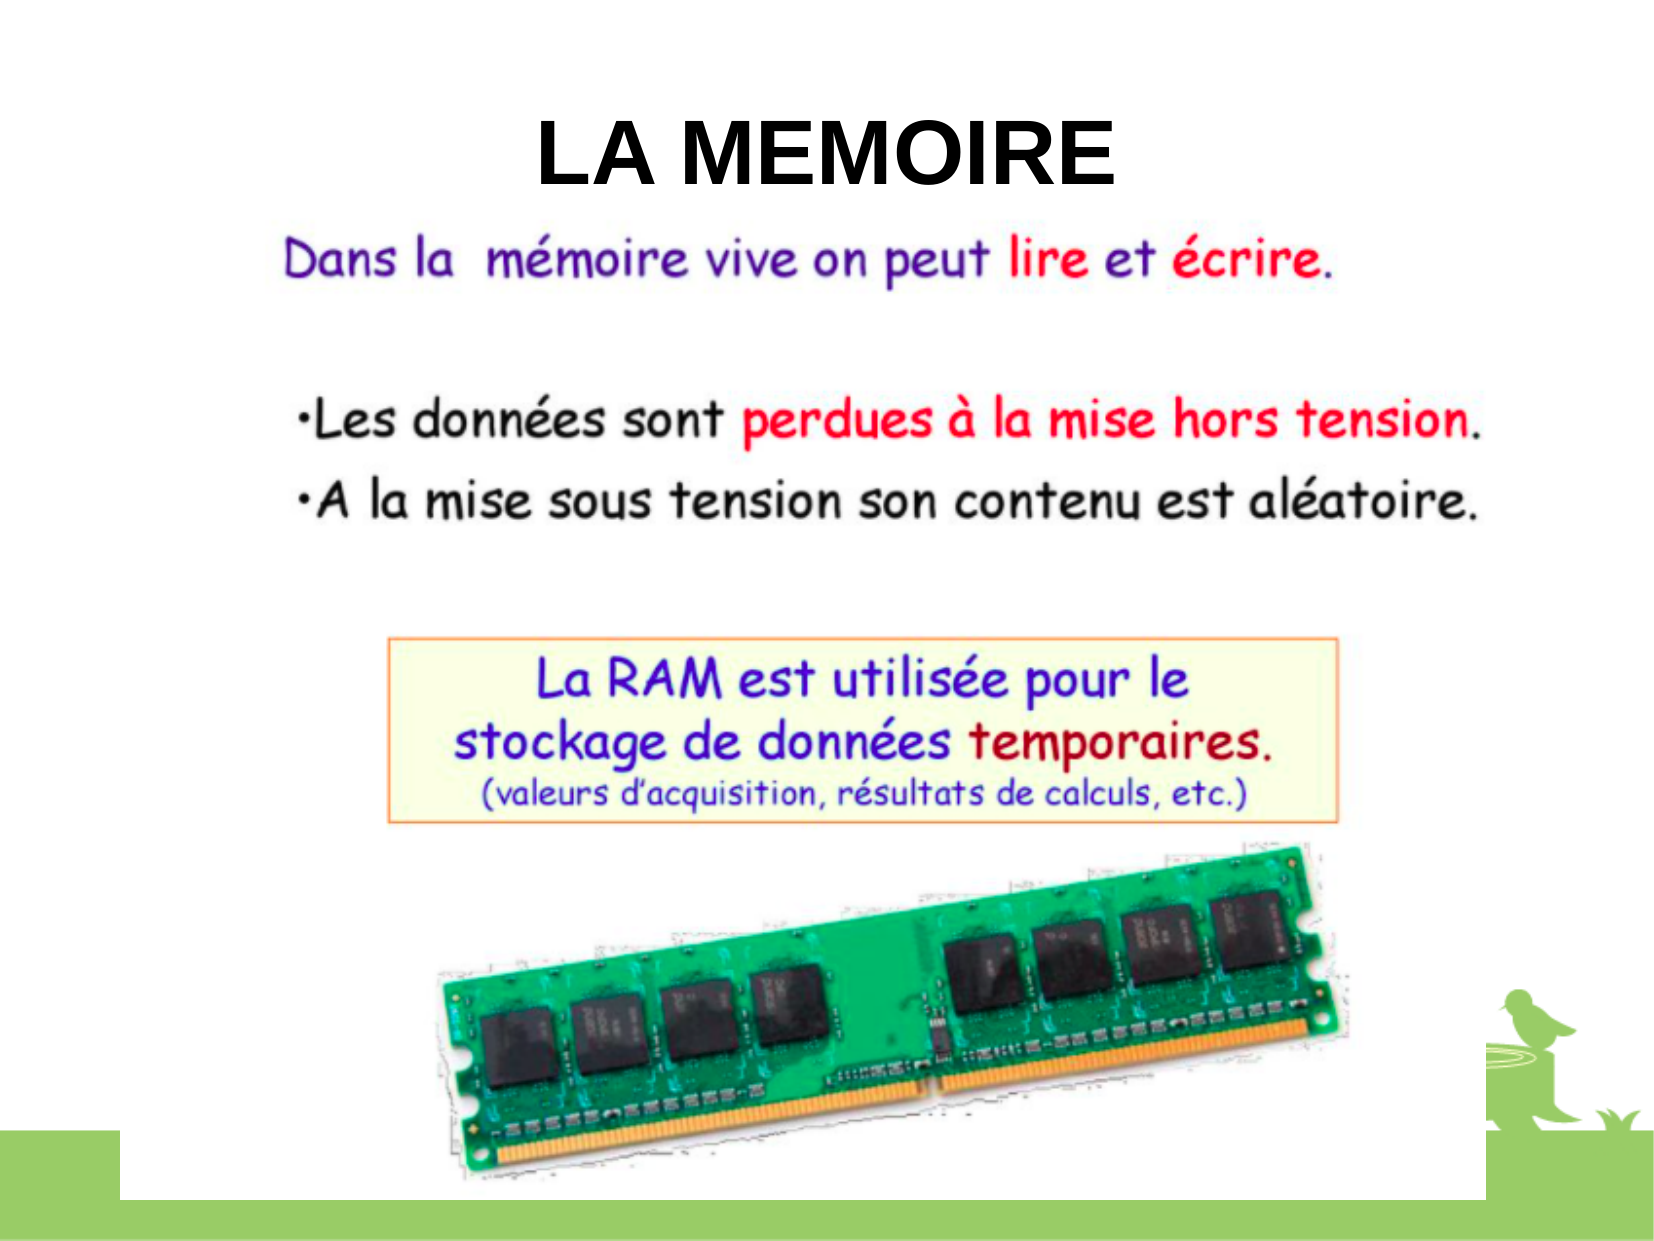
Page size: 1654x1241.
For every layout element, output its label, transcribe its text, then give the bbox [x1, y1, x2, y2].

picture [0, 0, 1654, 1241]
title LA MEMOIRE [82, 49, 1571, 257]
